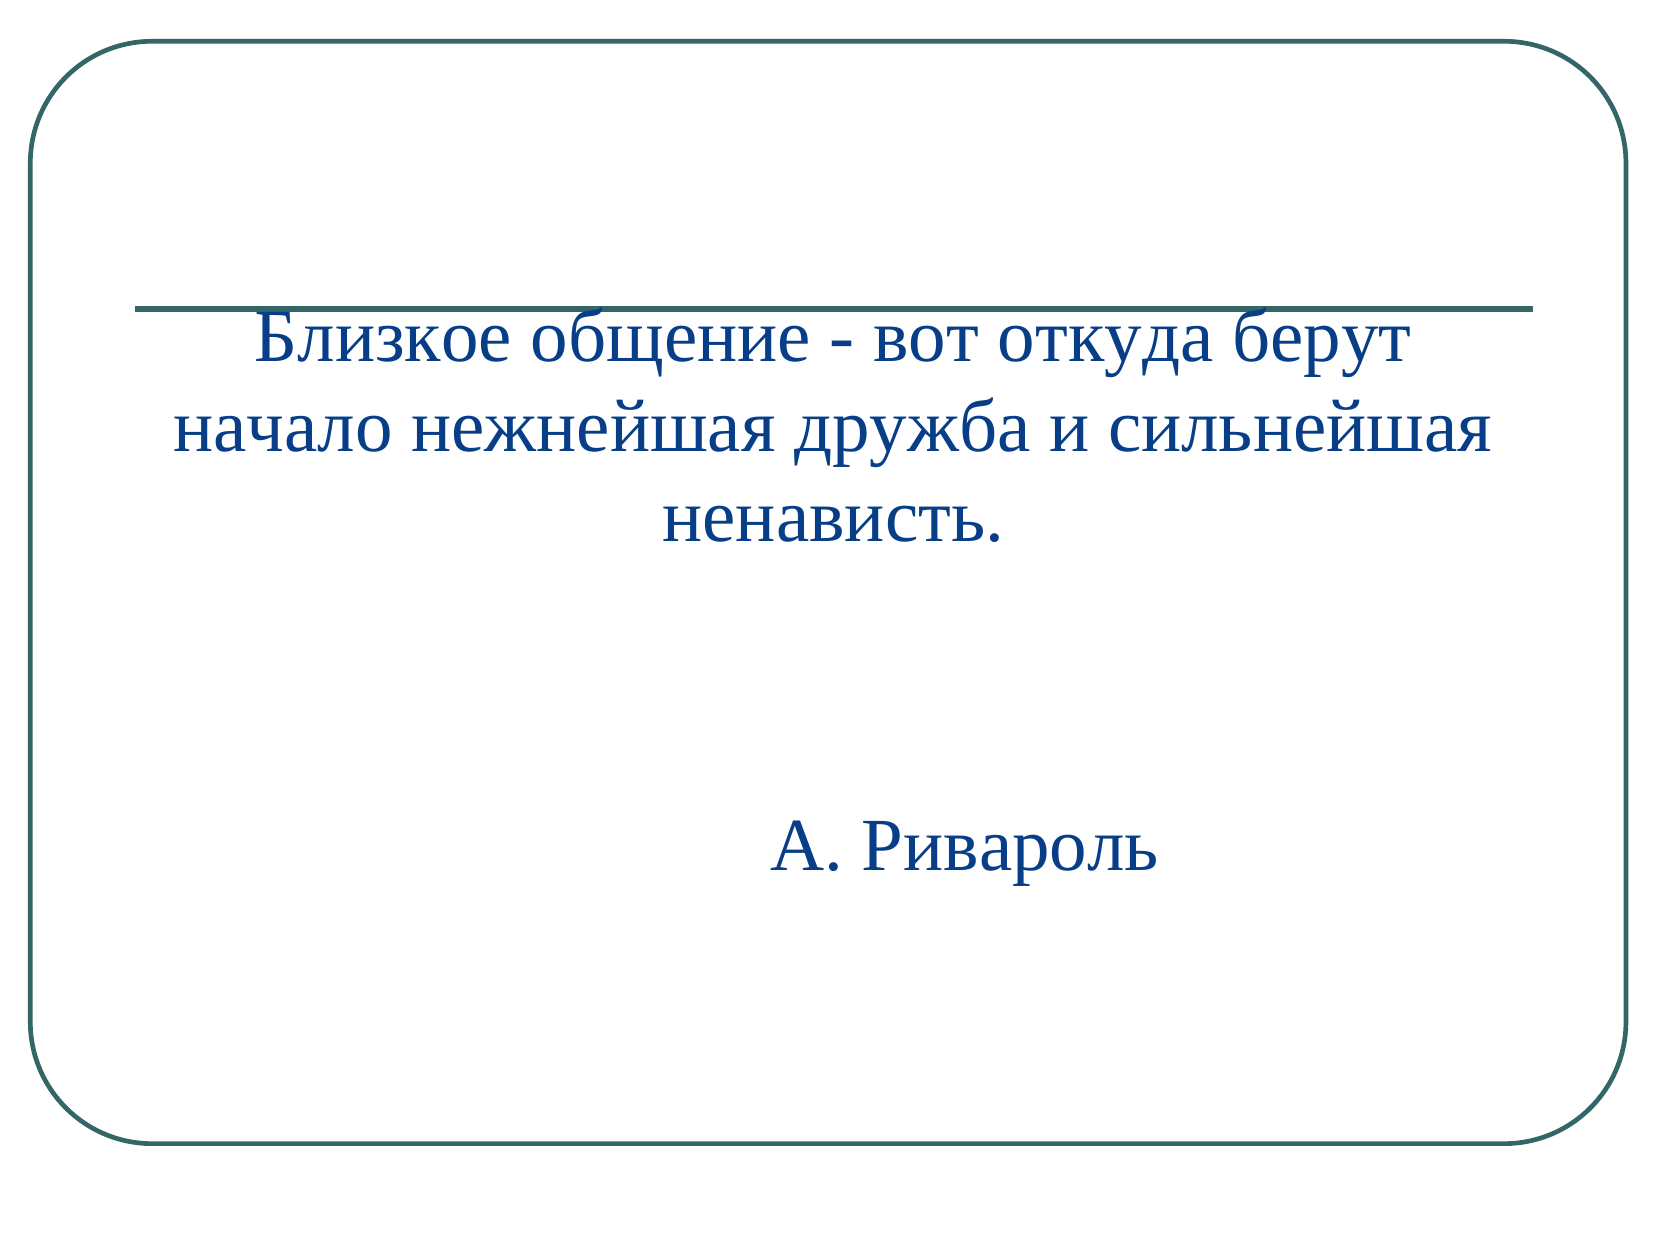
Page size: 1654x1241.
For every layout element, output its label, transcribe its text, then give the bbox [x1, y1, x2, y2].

subtitle Близкое общение - вот откуда берут начало нежнейшая дружба и сильнейшая ненависть. А. Ривароль [137, 96, 1530, 1075]
